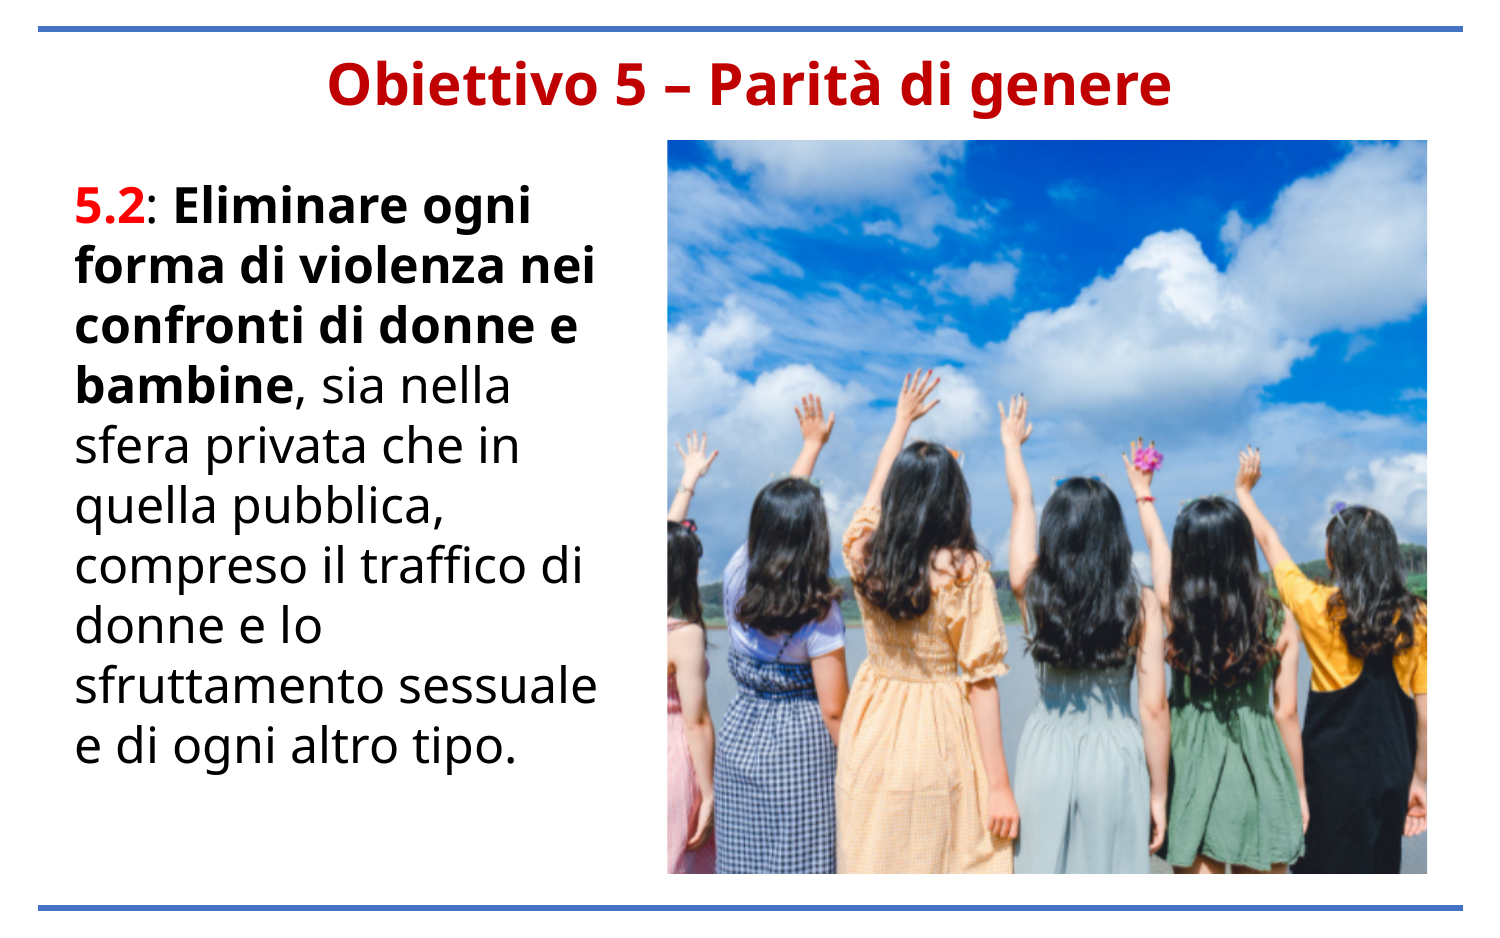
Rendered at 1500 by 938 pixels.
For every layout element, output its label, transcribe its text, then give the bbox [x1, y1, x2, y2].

title Obiettivo 5 – Parità di genere [0, 47, 1500, 104]
picture [667, 140, 1428, 874]
text_box 5.2: Eliminare ogni forma di violenza nei confronti di donne e bambine, sia nella sfera privata che in quella pubblica, compreso il traffico di donne e lo sfruttamento sessuale e di ogni altro tipo. [59, 105, 633, 909]
